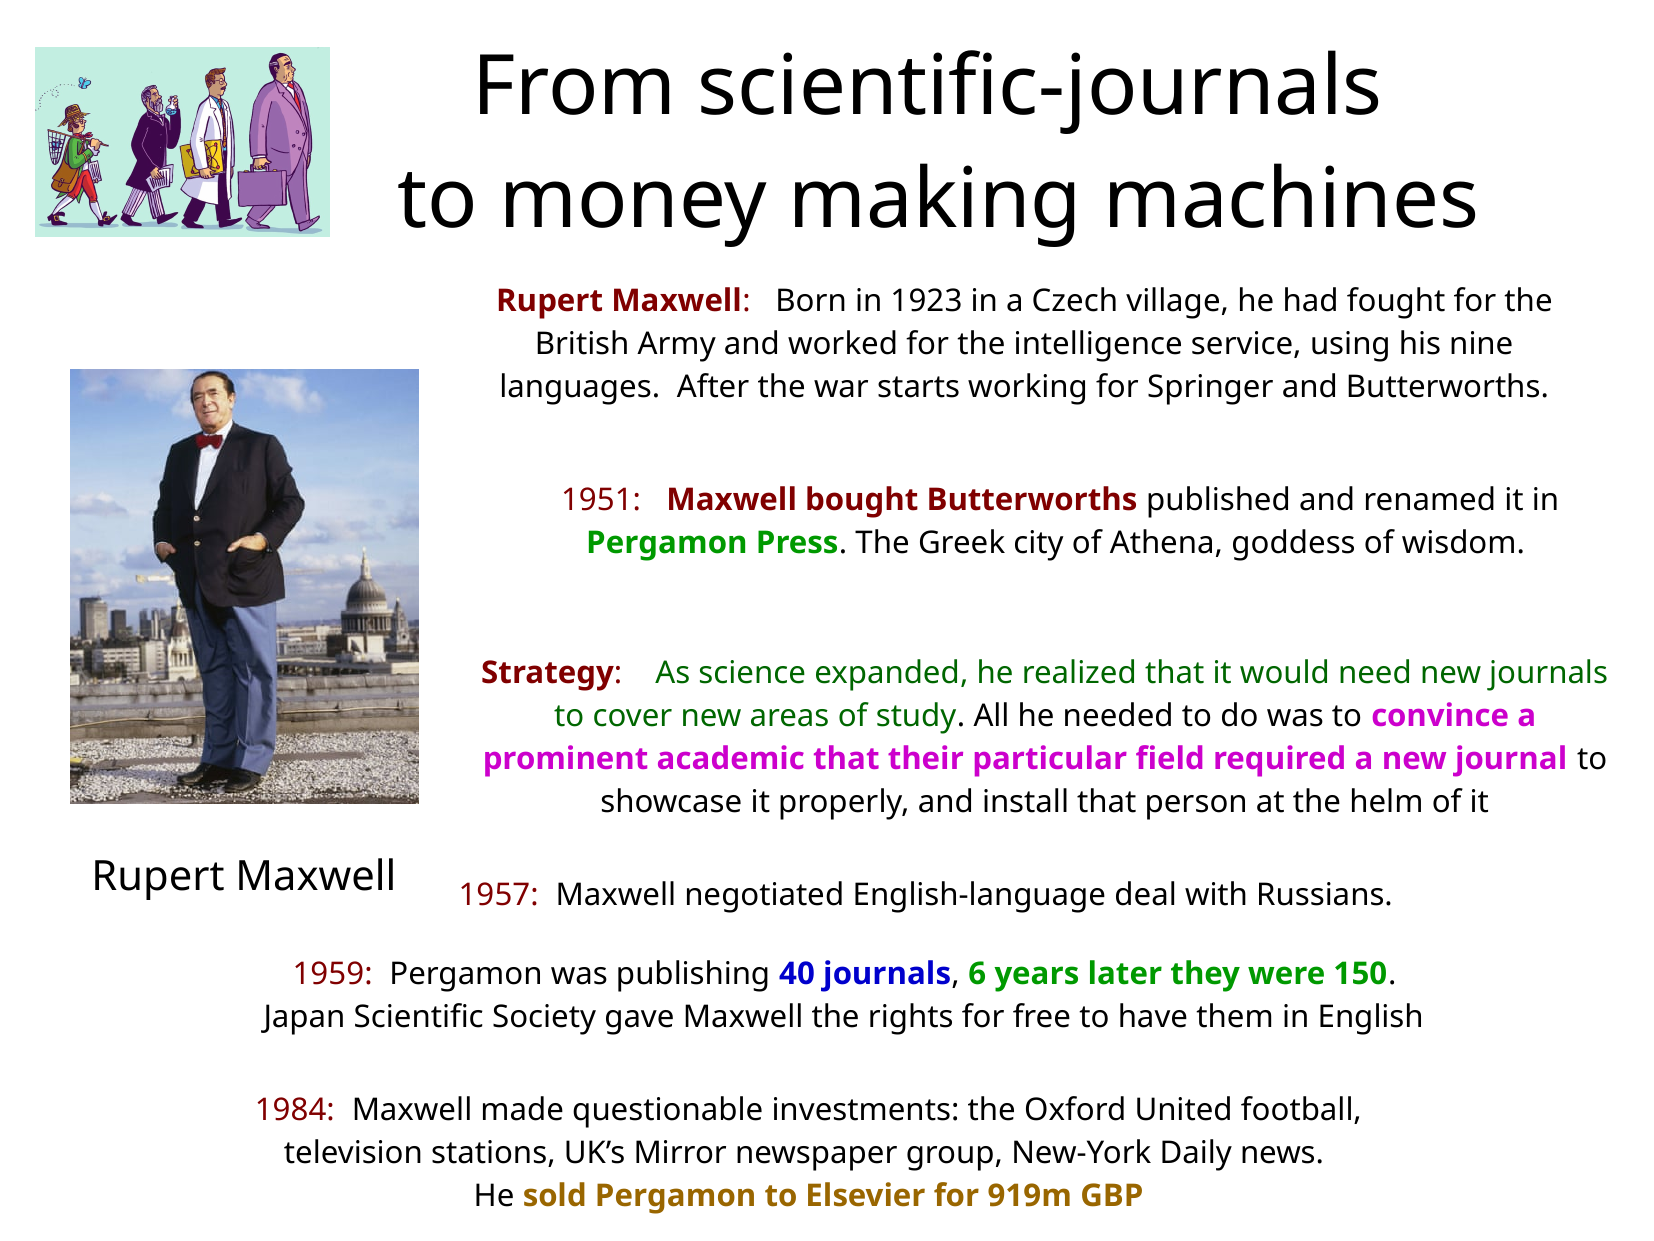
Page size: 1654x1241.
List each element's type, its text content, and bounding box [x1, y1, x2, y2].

text_box 1951: Maxwell bought Butterworths published and renamed it in Pergamon Press. The Greek city of Athena, goddess of wisdom. [496, 448, 1625, 591]
text_box Rupert Maxwell: Born in 1923 in a Czech village, he had fought for the British Army and worked for the intelligence service, using his nine languages. After the war starts working for Springer and Butterworths. [460, 271, 1590, 414]
text_box Rupert Maxwell [0, 838, 490, 905]
text_box 1959: Pergamon was publishing 40 journals, 6 years later they were 150. Japan Scientific Society gave Maxwell the rights for free to have them in English [200, 929, 1489, 1098]
text_box 1984: Maxwell made questionable investments: the Oxford United football, television stations, UK’s Mirror newspaper group, New-York Daily news. He sold Pergamon to Elsevier for 919m GBP [194, 1074, 1424, 1229]
text_box Strategy: As science expanded, he realized that it would need new journals to cover new areas of study. All he needed to do was to convince a prominent academic that their particular field required a new journal to showcase it properly, and install that person at the helm of it [460, 632, 1630, 840]
text_box 1957: Maxwell negotiated English-language deal with Russians. [366, 867, 1495, 921]
text_box From scientific-journals to money making machines [212, 17, 1654, 237]
picture [35, 47, 330, 237]
picture [70, 369, 419, 804]
